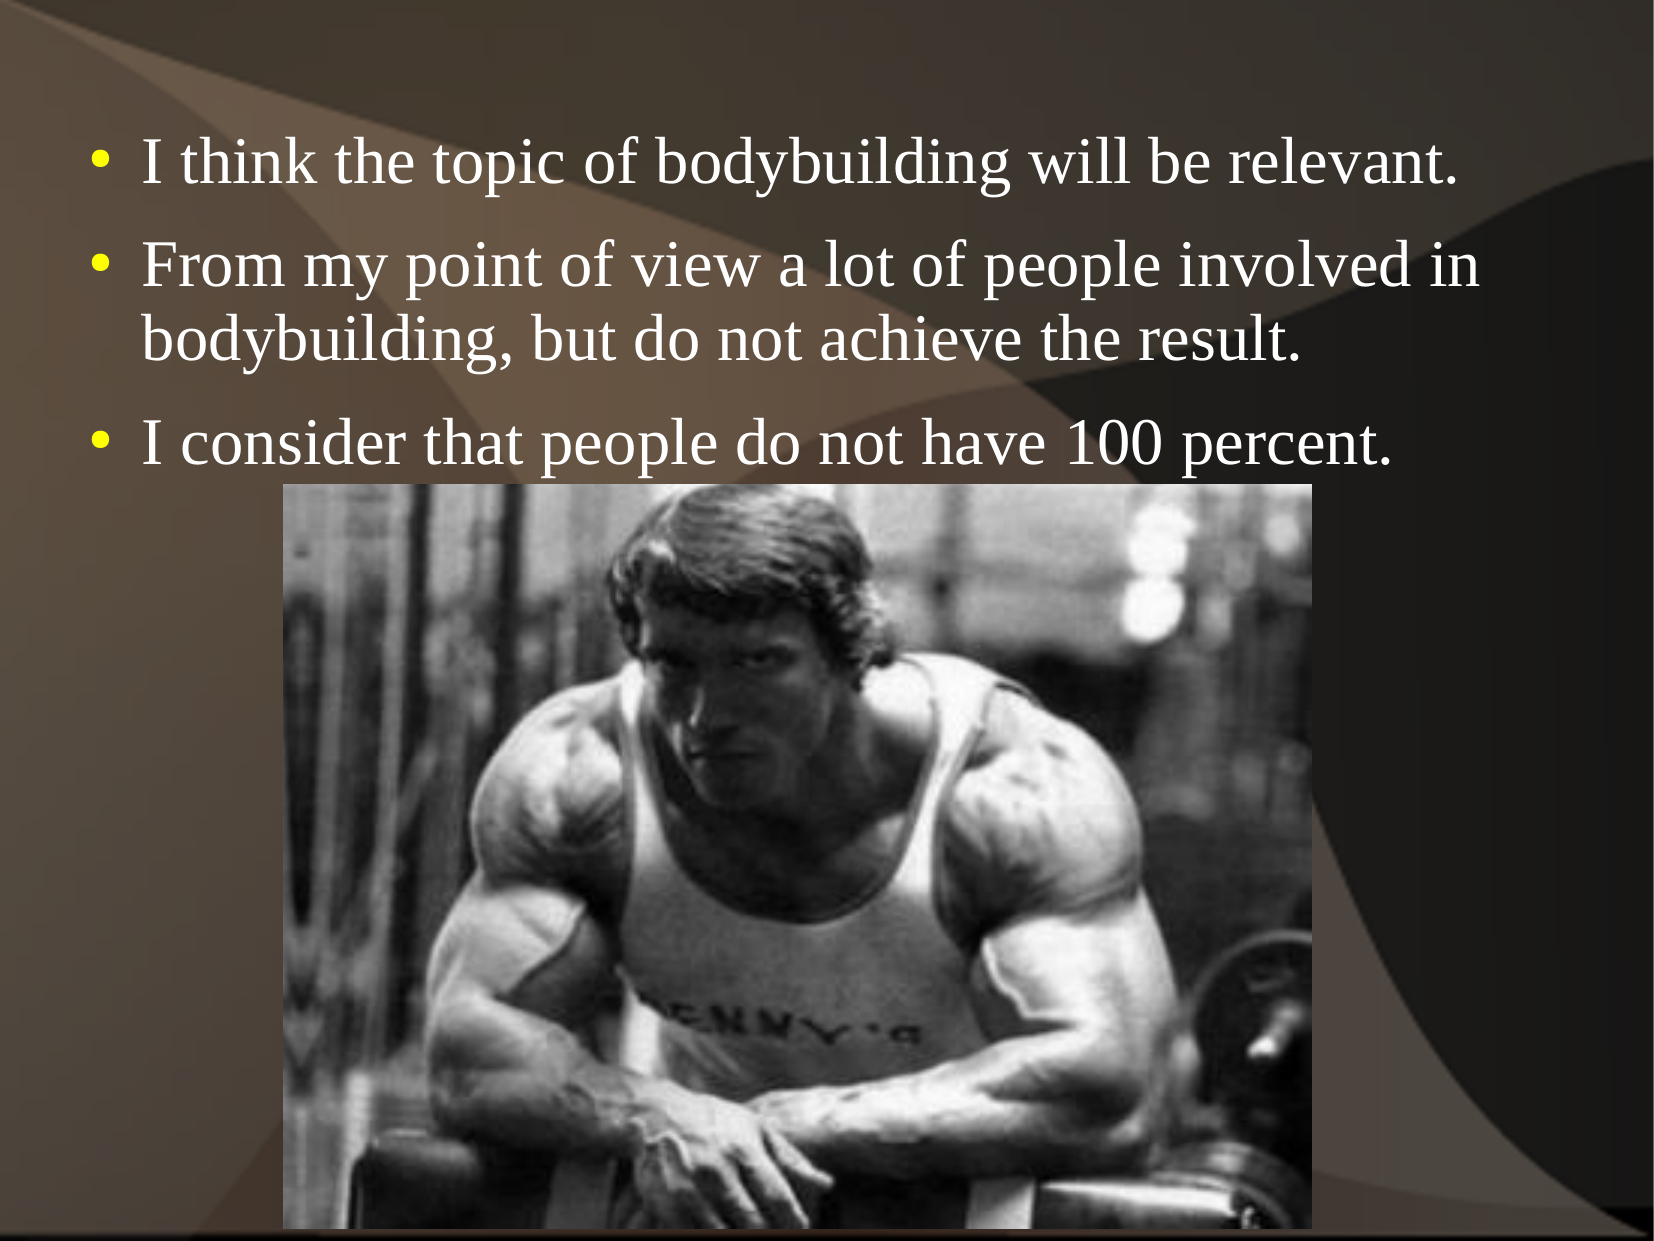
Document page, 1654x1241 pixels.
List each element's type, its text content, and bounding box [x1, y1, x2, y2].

list I think the topic of bodybuilding will be relevant. From my point of view a lot of people involved in bodybuilding, but do not achieve the result. I consider that people do not have 100 percent. [70, 20, 1560, 839]
picture [0, 0, 1654, 1241]
